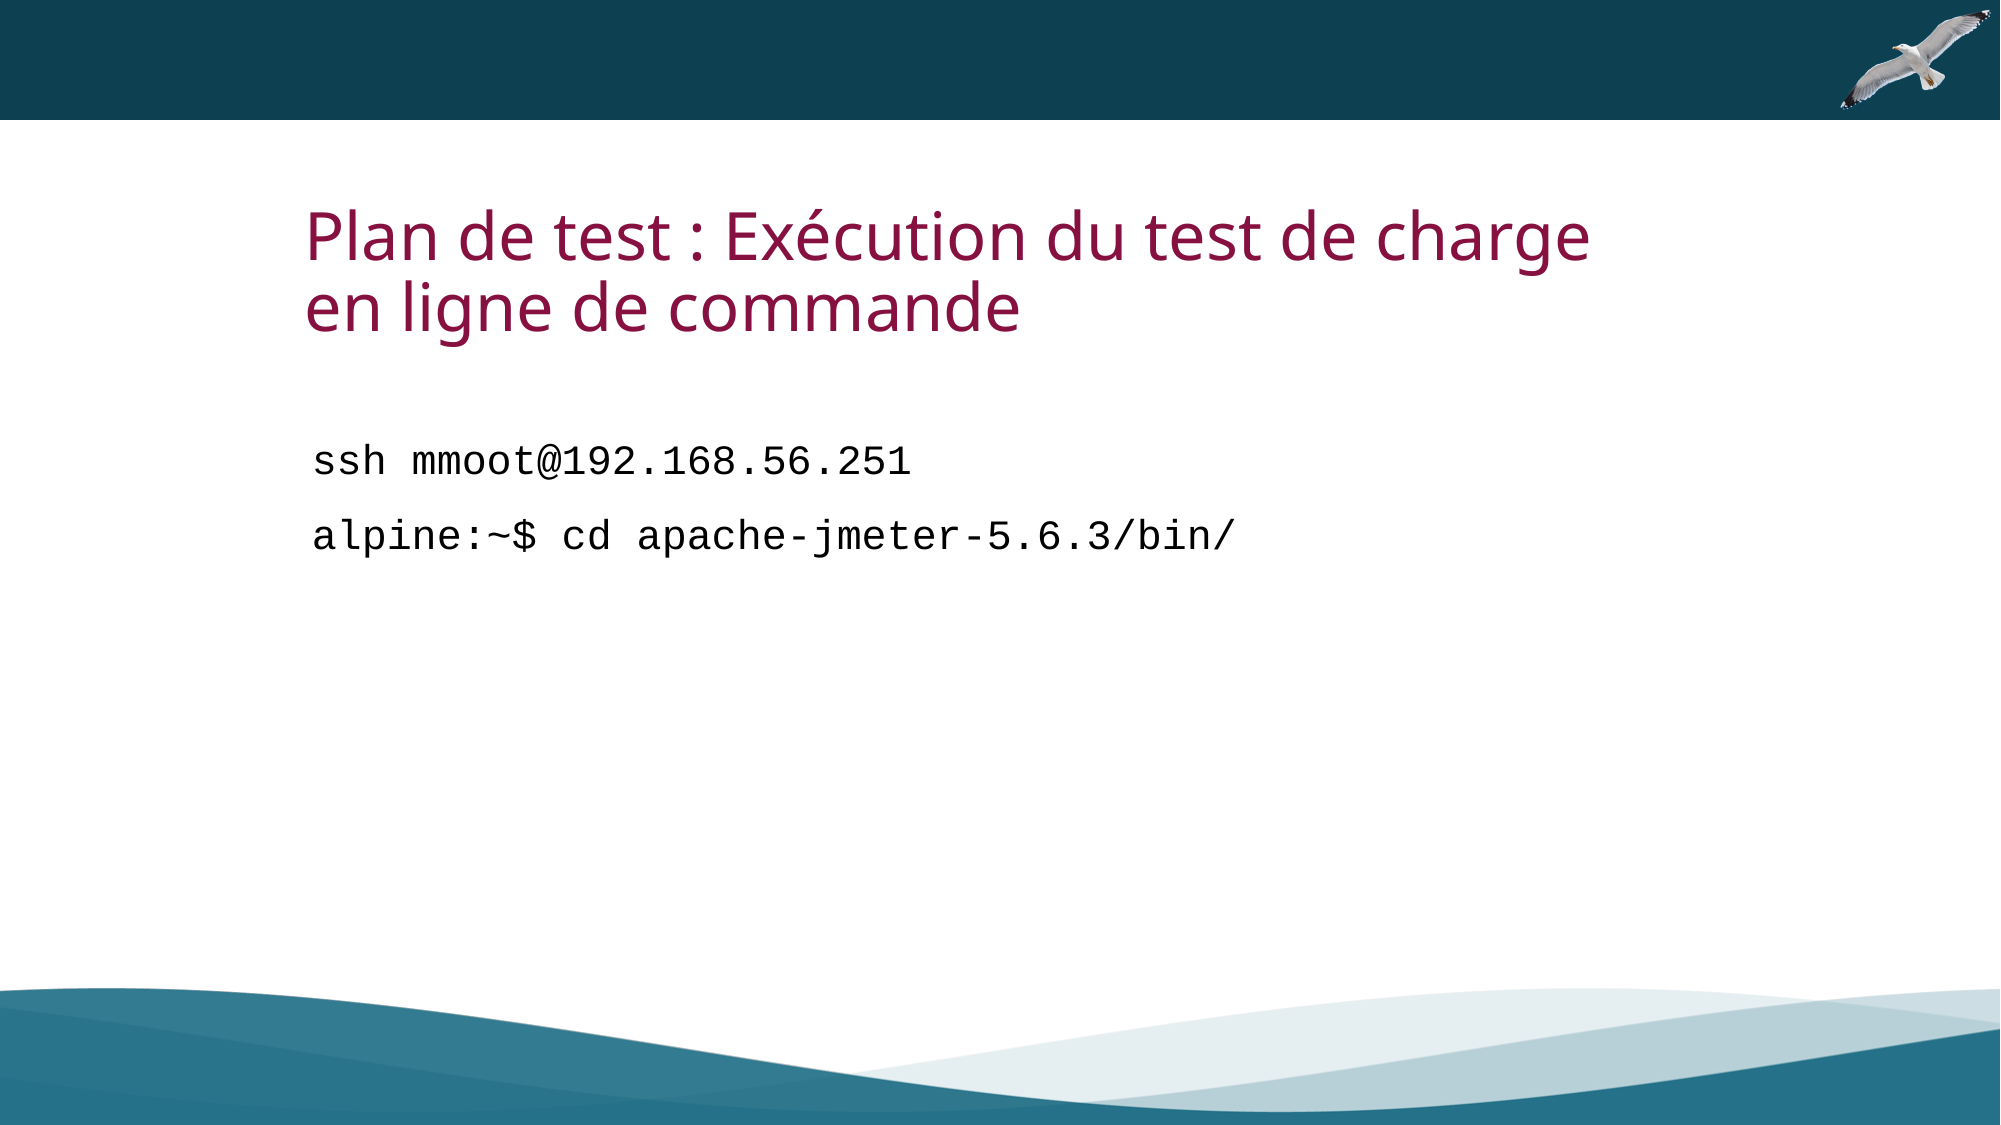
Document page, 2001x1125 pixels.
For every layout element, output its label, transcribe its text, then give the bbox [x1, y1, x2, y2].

list Plan de test : Exécution du test de charge en ligne de commande [218, 194, 1689, 326]
picture [1820, 0, 2000, 120]
picture [0, 974, 2000, 1125]
list ssh mmoot@192.168.56.251 alpine:~$ cd apache-jmeter-5.6.3/bin/ [296, 431, 1796, 626]
